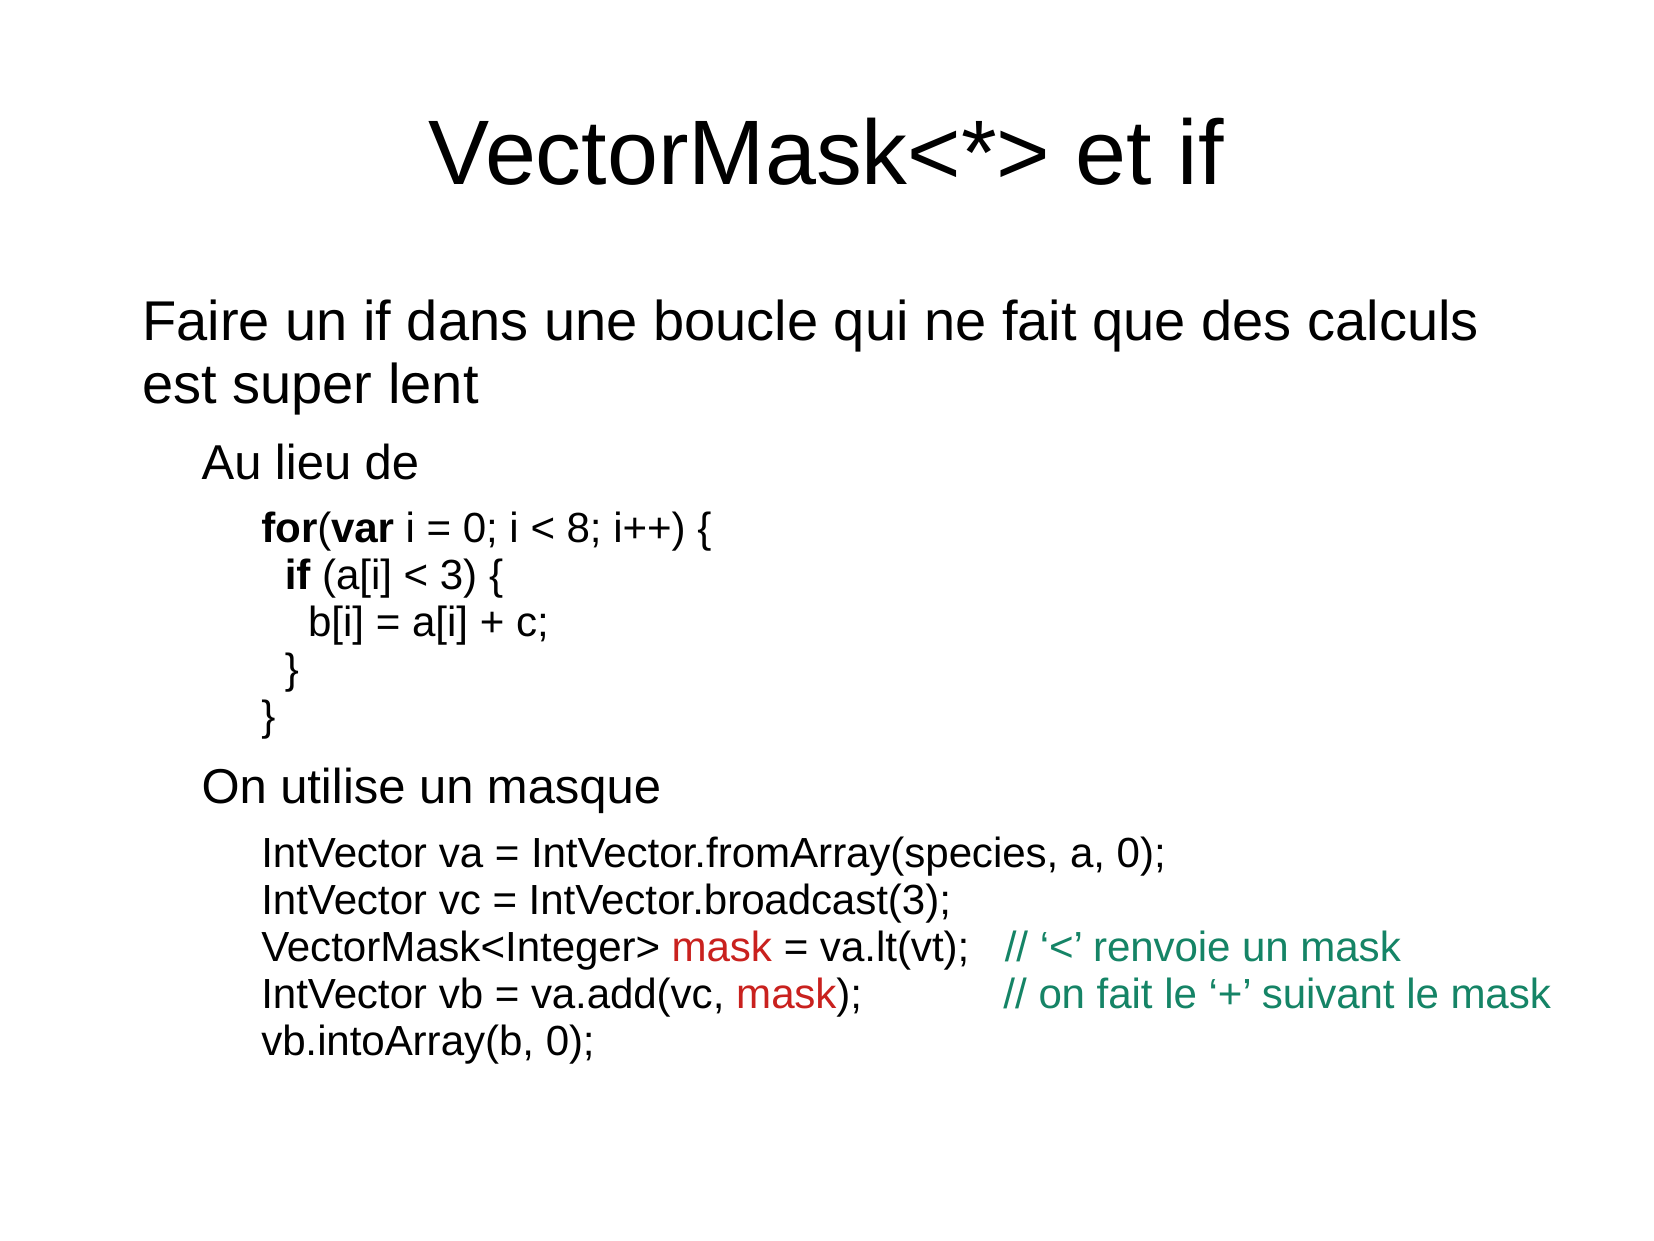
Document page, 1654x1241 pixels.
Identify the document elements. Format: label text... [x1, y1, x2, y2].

title VectorMask<*> et if [82, 49, 1571, 257]
list Faire un if dans une boucle qui ne fait que des calculs est super lent Au lieu de for(var i = 0; i < 8; i++) { if (a[i] < 3) { b[i] = a[i] + c; } } On utilise un masque IntVector va = IntVector.fromArray(species, a, 0); IntVector vc = IntVector.broadcast(3); VectorMask<Integer> mask = va.lt(vt); // ‘<’ renvoie un mask IntVector vb = va.add(vc, mask); // on fait le ‘+’ suivant le mask vb.intoArray(b, 0); [82, 290, 1571, 1156]
